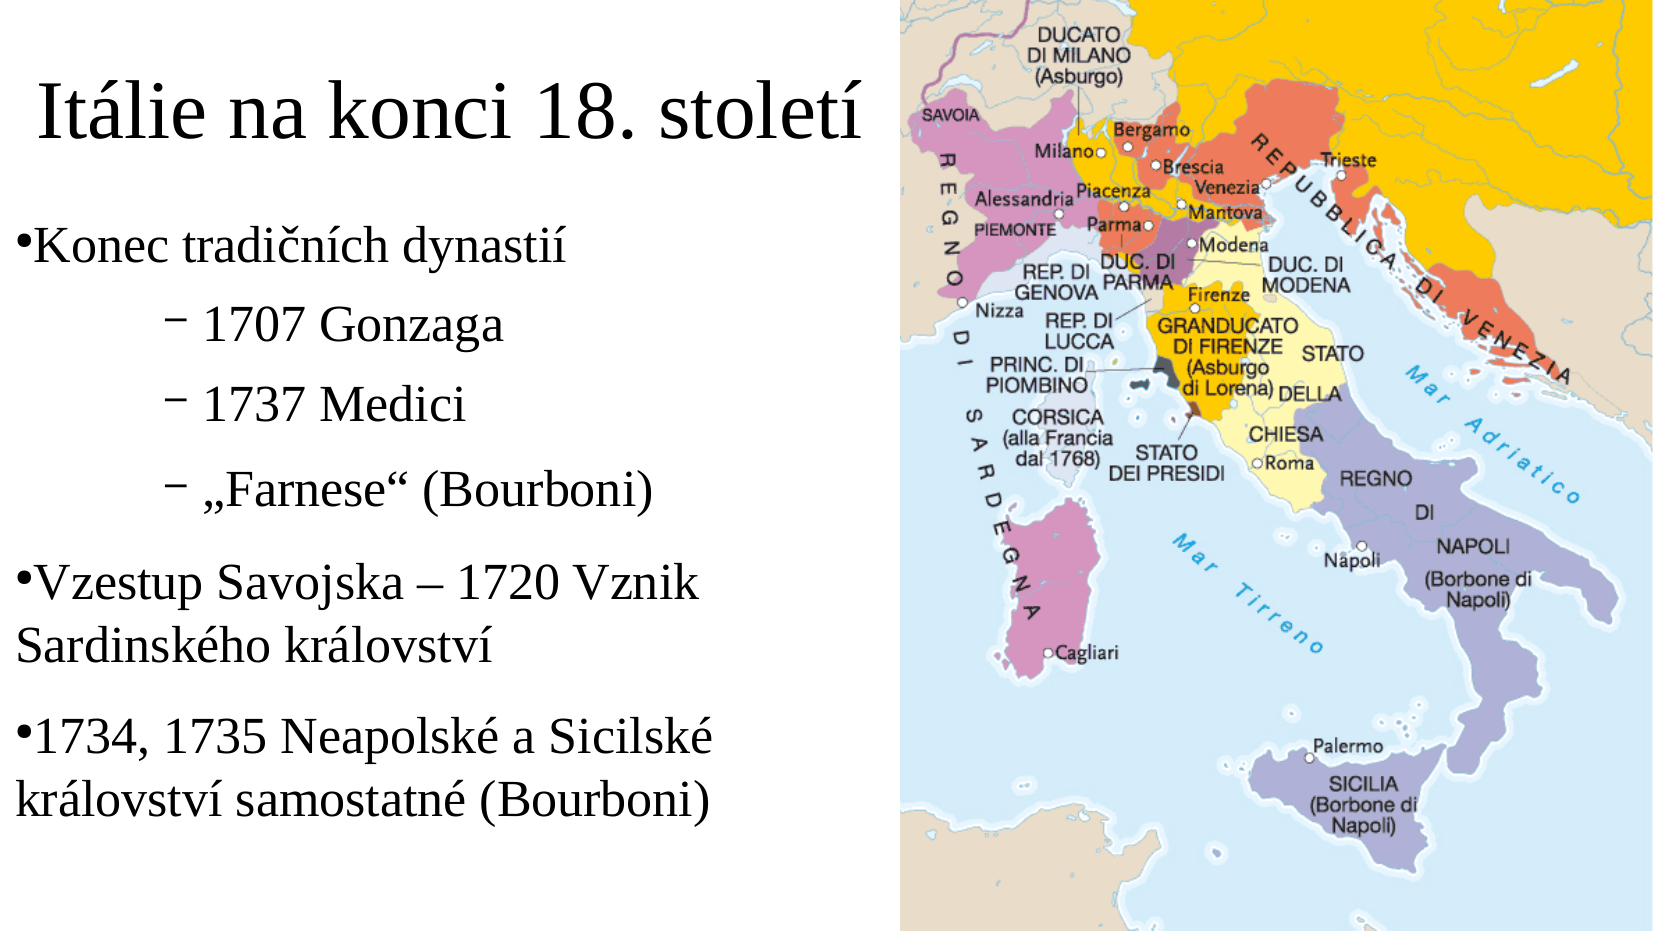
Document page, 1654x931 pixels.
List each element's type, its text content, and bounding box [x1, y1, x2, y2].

picture [900, 0, 1654, 931]
title Itálie na konci 18. století [15, 15, 886, 196]
list Konec tradičních dynastií 1707 Gonzaga 1737 Medici „Farnese“ (Bourboni) Vzestup Savojska – 1720 Vznik Sardinského království 1734, 1735 Neapolské a Sicilské království samostatné (Bourboni) [15, 210, 886, 916]
